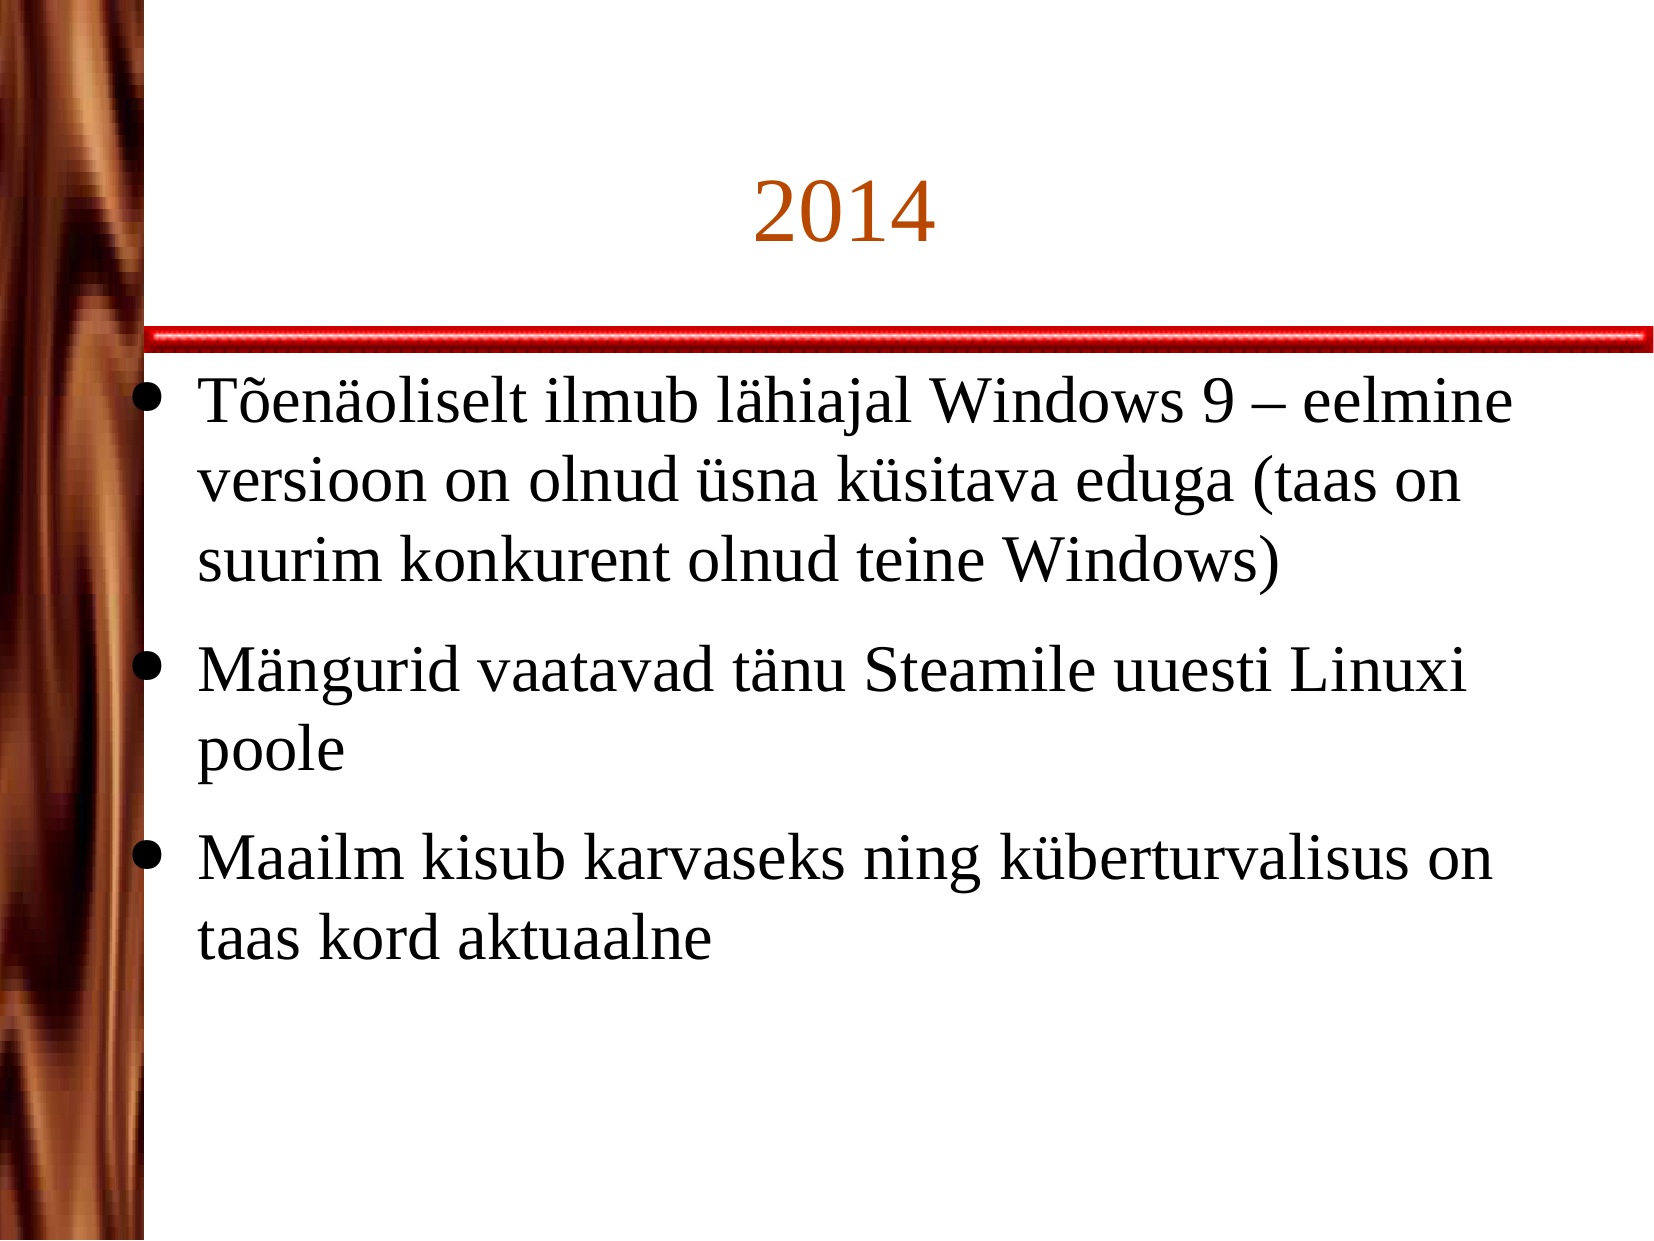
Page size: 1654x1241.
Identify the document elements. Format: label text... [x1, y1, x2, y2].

list Tõenäoliselt ilmub lähiajal Windows 9 – eelmine versioon on olnud üsna küsitava eduga (taas on suurim konkurent olnud teine Windows) Mängurid vaatavad tänu Steamile uuesti Linuxi poole Maailm kisub karvaseks ning küberturvalisus on taas kord aktuaalne [115, 356, 1527, 1076]
picture [0, 0, 1654, 1240]
title 2014 [121, 100, 1533, 312]
